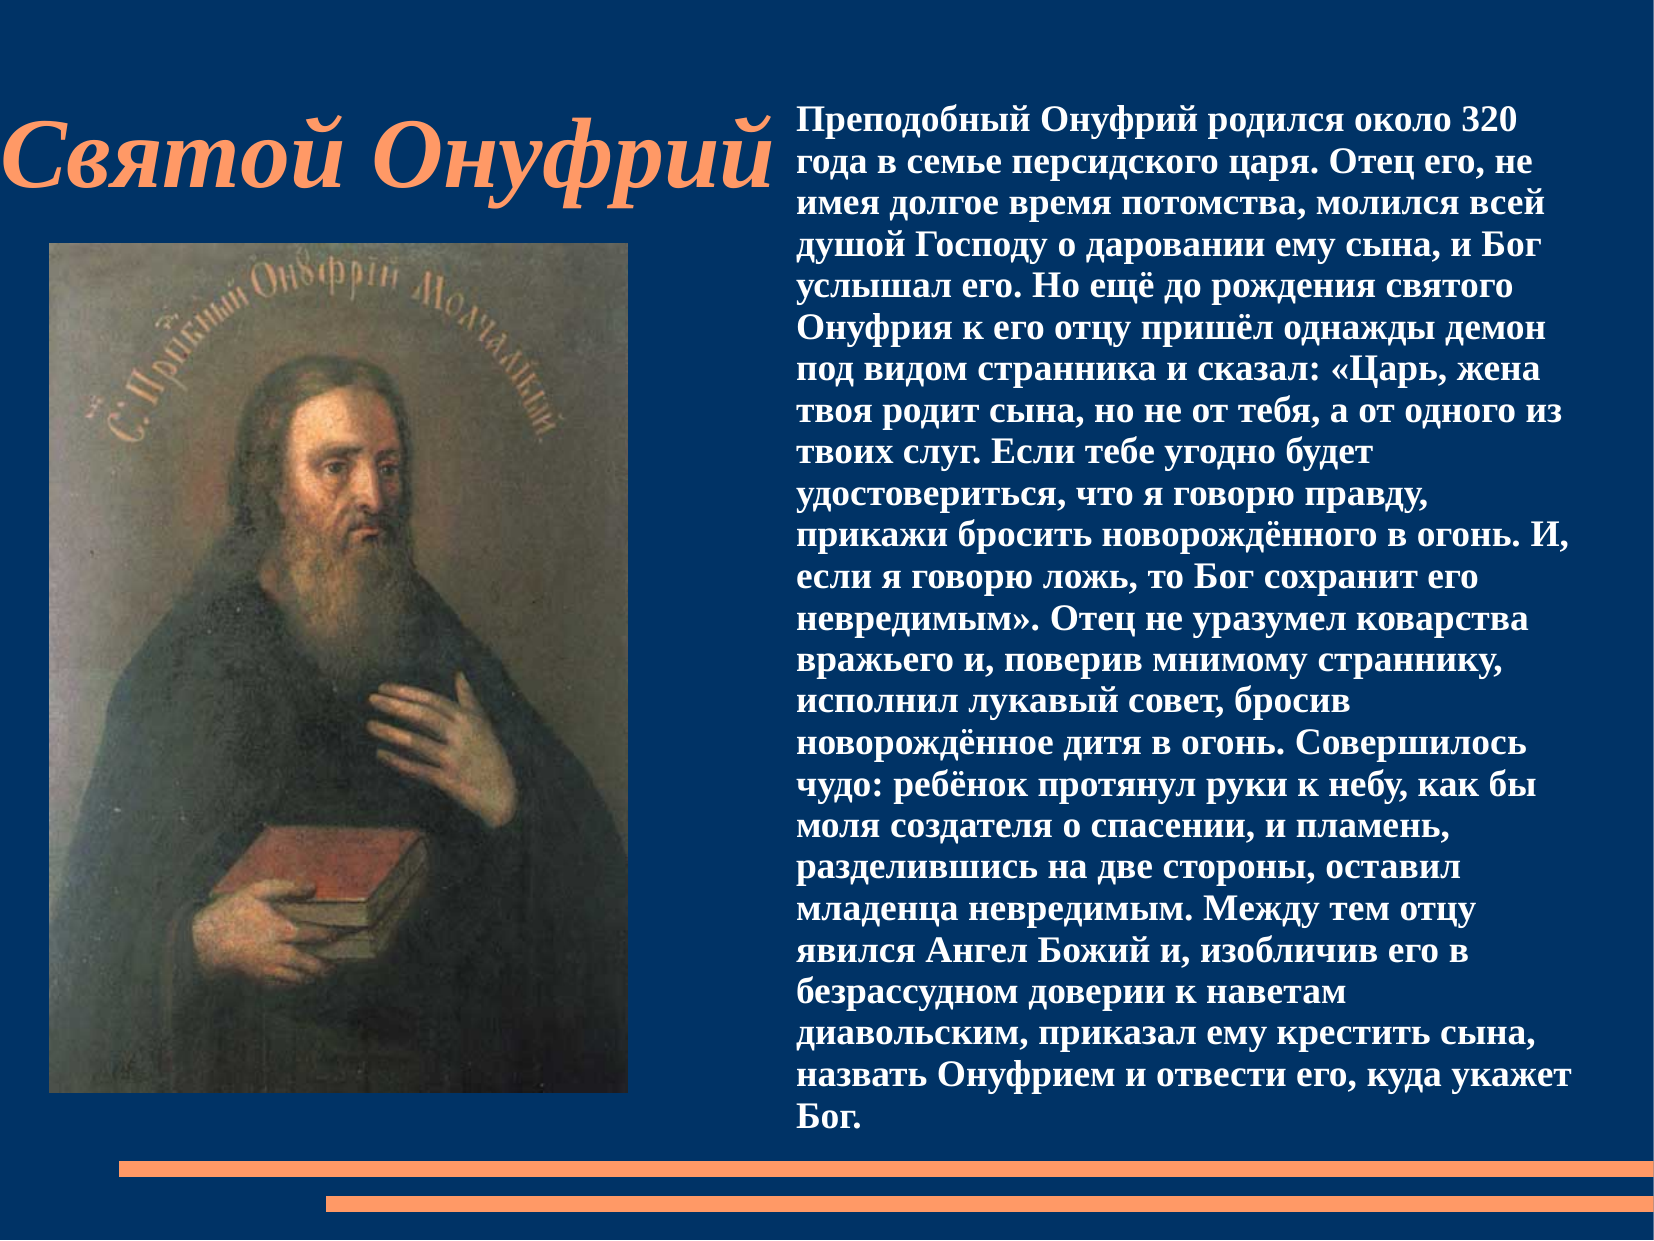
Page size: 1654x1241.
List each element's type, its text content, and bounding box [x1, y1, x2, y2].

picture [49, 243, 628, 1093]
text_box Преподобный Онуфрий родился около 320 года в семье персидского царя. Отец его, не имея долгое время потомства, молился всей душой Господу о даровании ему сына, и Бог услышал его. Но ещё до рождения святого Онуфрия к его отцу пришёл однажды демон под видом странника и сказал: «Царь, жена твоя родит сына, но не от тебя, а от одного из твоих слуг. Если тебе угодно будет удостовериться, что я говорю правду, прикажи бросить новорождённого в огонь. И, если я говорю ложь, то Бог сохранит его невредимым». Отец не уразумел коварства вражьего и, поверив мнимому страннику, исполнил лукавый совет, бросив новорождённое дитя в огонь. Совершилось чудо: ребёнок протянул руки к небу, как бы моля создателя о спасении, и пламень, разделившись на две стороны, оставил младенца невредимым. Между тем отцу явился Ангел Божий и, изобличив его в безрассудном доверии к наветам диавольским, приказал ему крестить сына, назвать Онуфрием и отвести его, куда укажет Бог. [781, 90, 1597, 1169]
title Святой Онуфрий [0, 43, 1413, 251]
